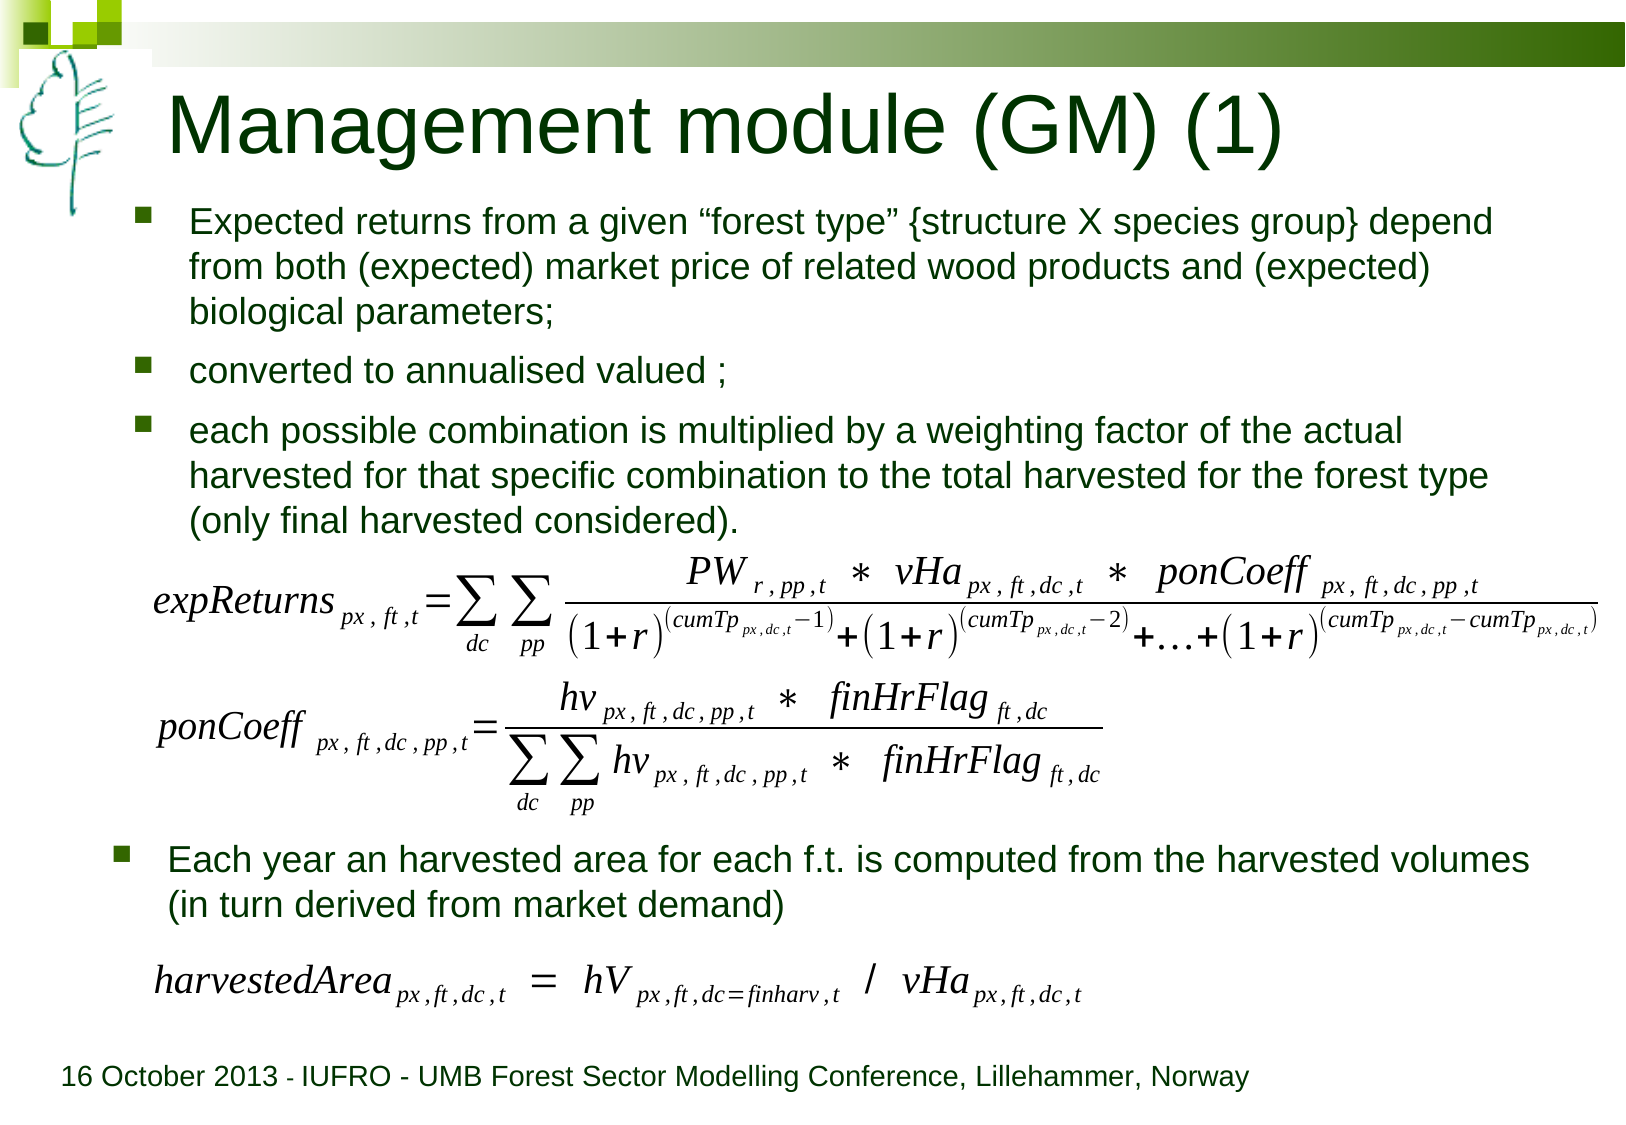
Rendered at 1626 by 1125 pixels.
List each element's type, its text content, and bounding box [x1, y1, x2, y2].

chart [146, 673, 1111, 816]
chart [147, 956, 1089, 1009]
chart [146, 547, 1607, 662]
list Each year an harvested area for each f.t. is computed from the harvested volumes (in turn derived from market demand) [96, 827, 1560, 934]
title Management module (GM) (1) [152, 62, 1626, 178]
list Expected returns from a given “forest type” {structure X species group} depend from both (expected) market price of related wood products and (expected) biological parameters; converted to annualised valued ; each possible combination is multiplied by a weighting factor of the actual harvested for that specific combination to the total harvested for the forest type (only final harvested considered). [118, 188, 1581, 549]
picture [19, 49, 152, 220]
